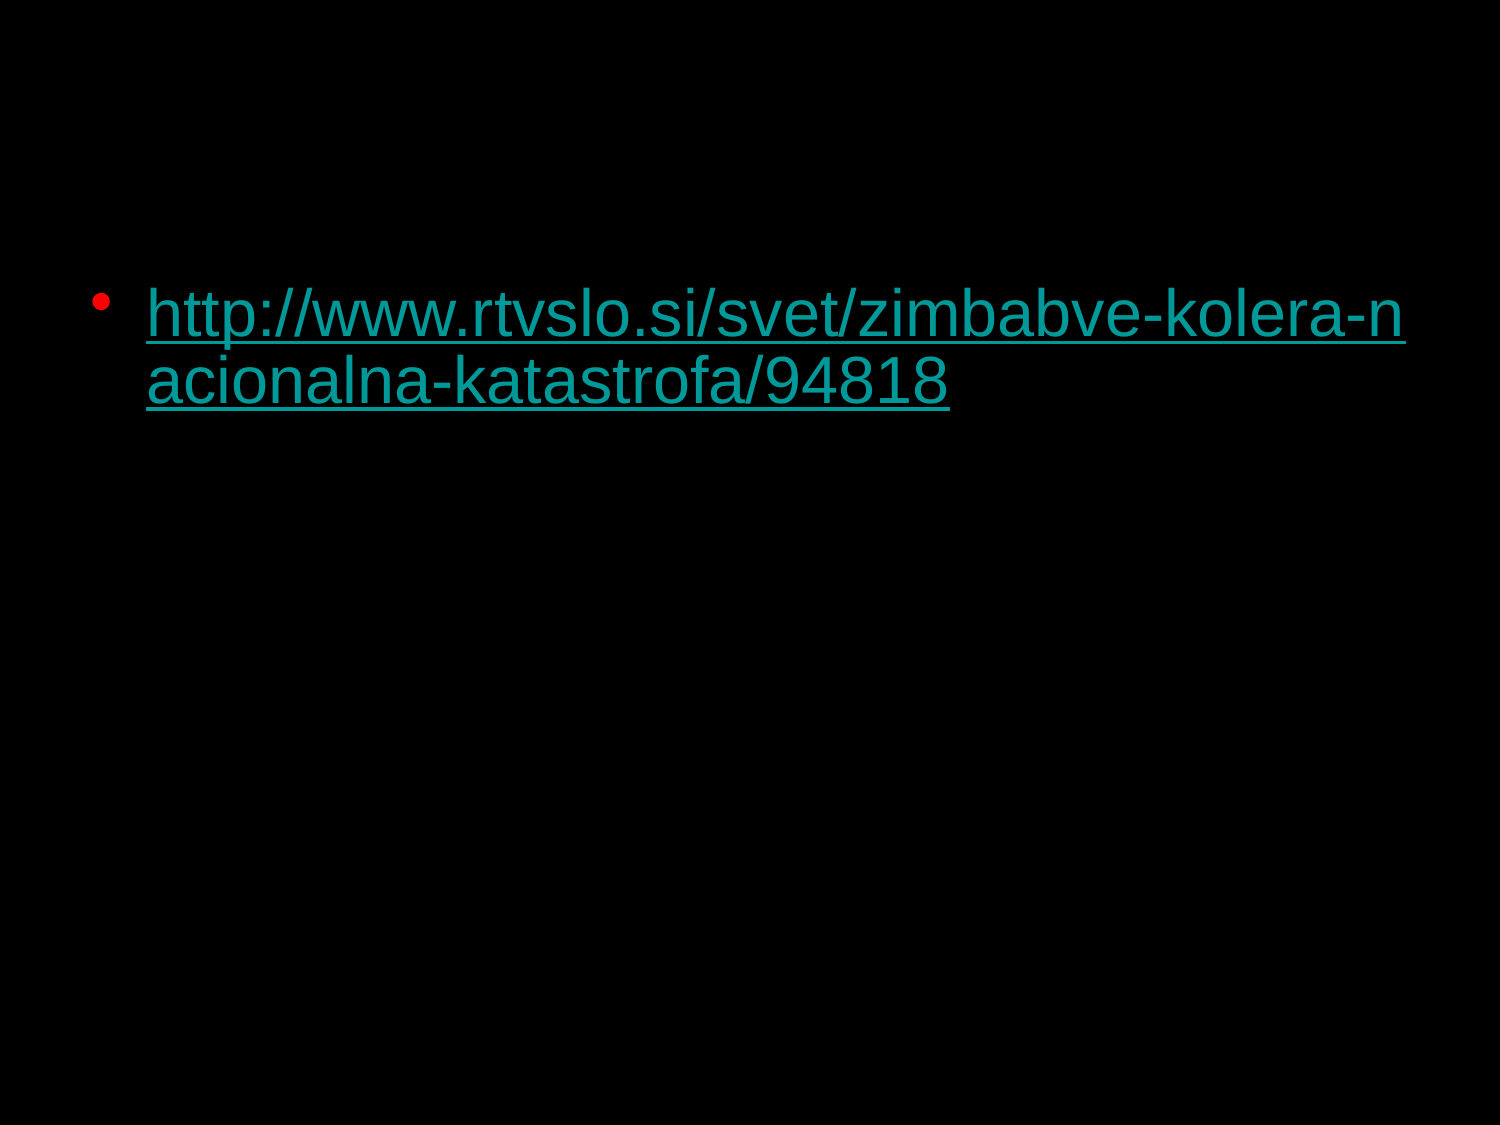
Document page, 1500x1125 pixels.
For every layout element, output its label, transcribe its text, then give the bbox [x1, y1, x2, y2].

list http://www.rtvslo.si/svet/zimbabve-kolera-nacionalna-katastrofa/94818 [75, 262, 1425, 1005]
